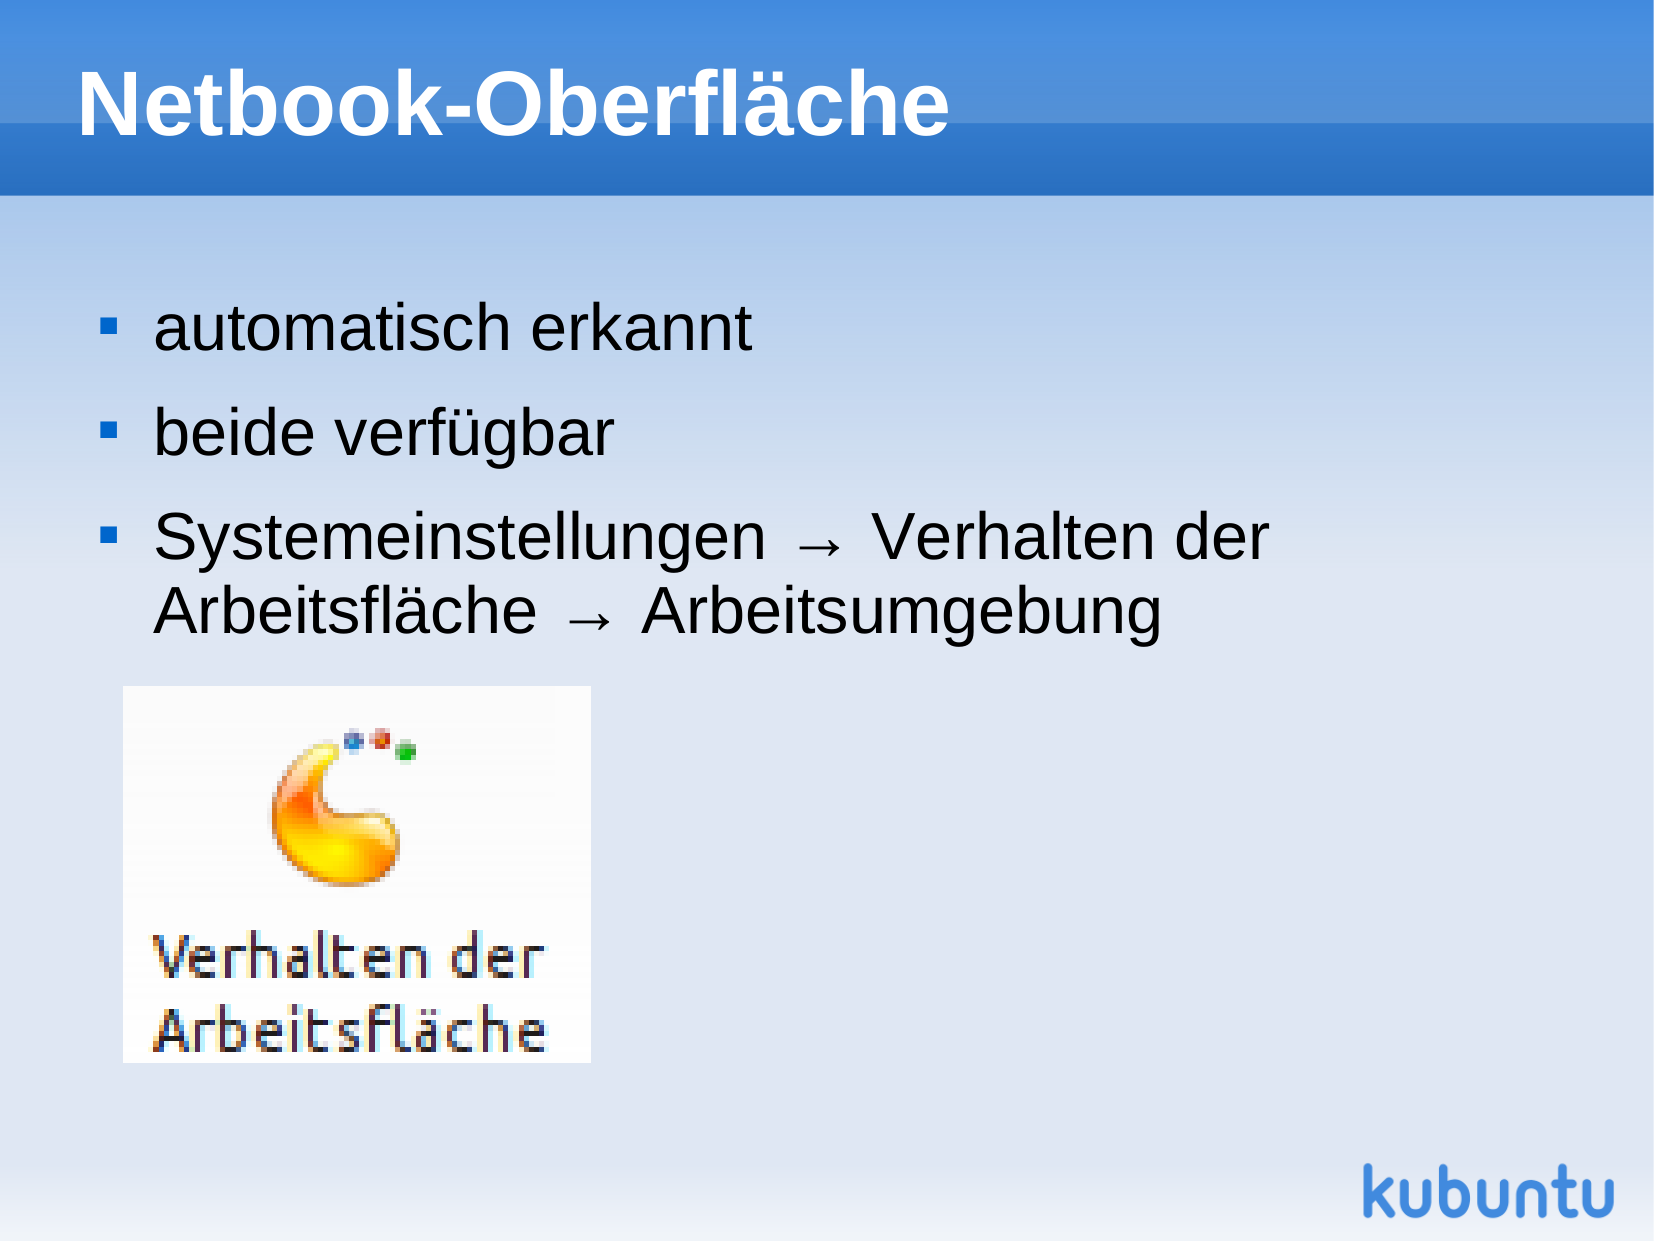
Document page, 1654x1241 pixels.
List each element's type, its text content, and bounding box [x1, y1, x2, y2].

list automatisch erkannt beide verfügbar Systemeinstellungen → Verhalten der Arbeitsfläche → Arbeitsumgebung [82, 290, 1571, 1094]
picture [0, 0, 1654, 1241]
title Netbook-Oberfläche [76, 7, 1565, 200]
